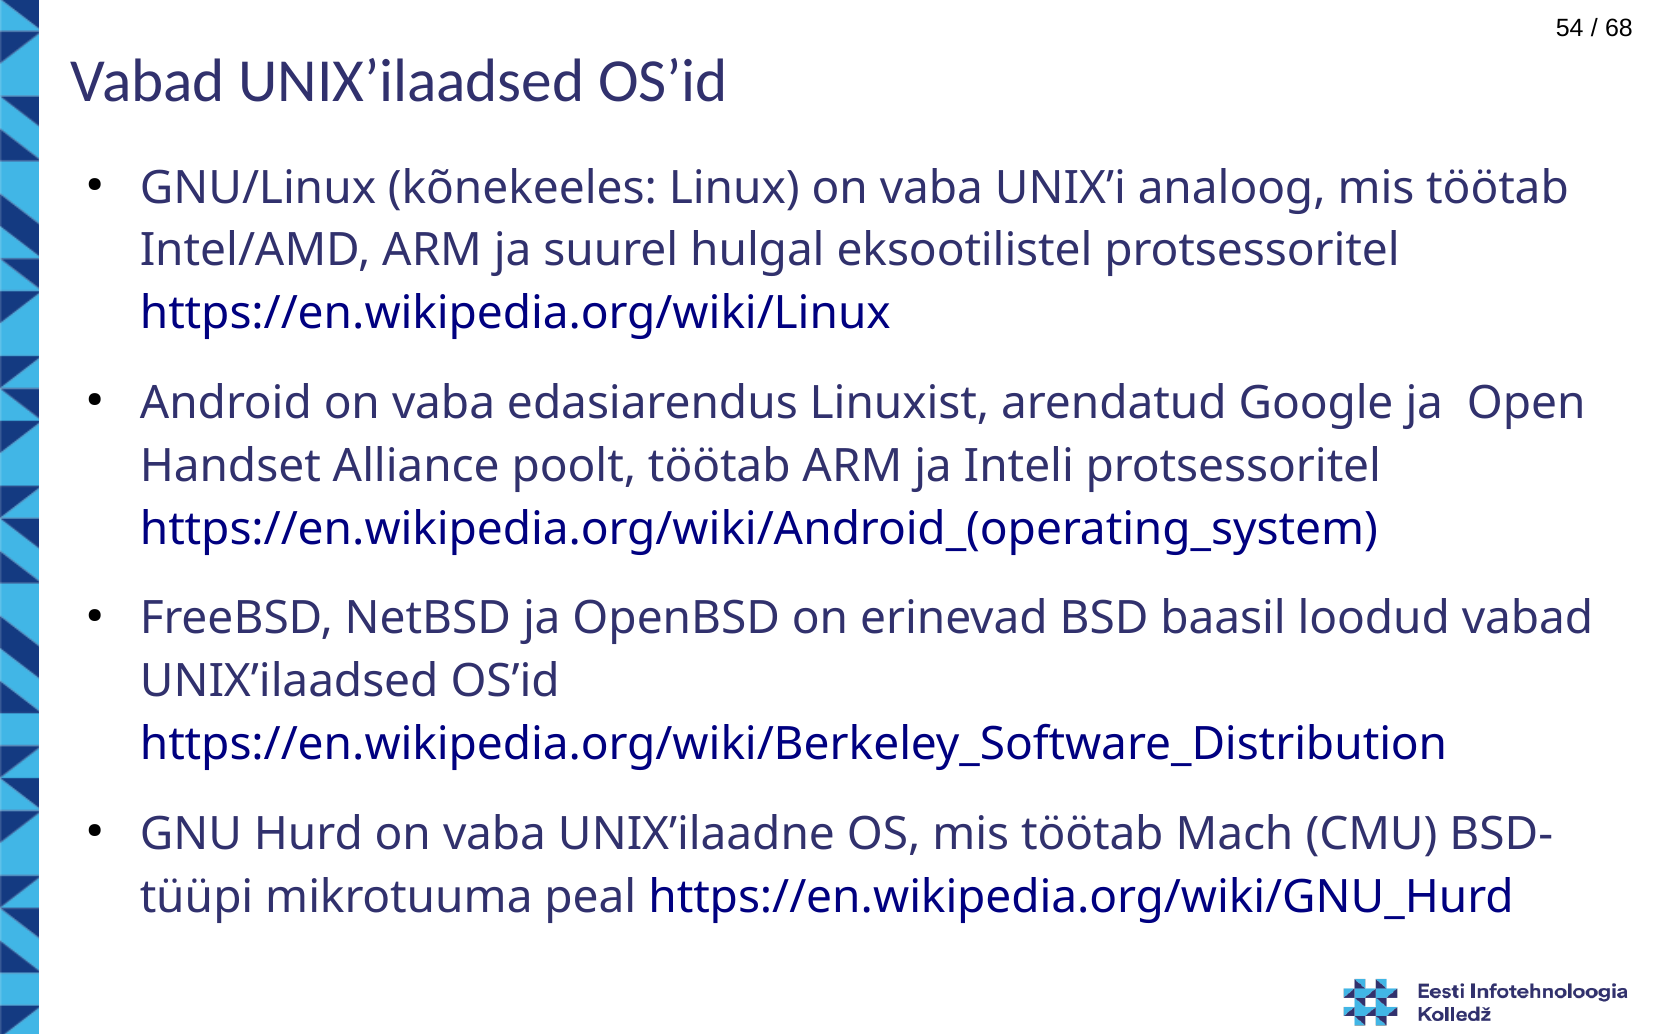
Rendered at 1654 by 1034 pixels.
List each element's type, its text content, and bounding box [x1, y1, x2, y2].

list GNU/Linux (kõnekeeles: Linux) on vaba UNIX’i analoog, mis töötab Intel/AMD, ARM ja suurel hulgal eksootilistel protsessoritel https://en.wikipedia.org/wiki/Linux Android on vaba edasiarendus Linuxist, arendatud Google ja Open Handset Alliance poolt, töötab ARM ja Inteli protsessoritel https://en.wikipedia.org/wiki/Android_(operating_system) FreeBSD, NetBSD ja OpenBSD on erinevad BSD baasil loodud vabad UNIX’ilaadsed OS’id https://en.wikipedia.org/wiki/Berkeley_Software_Distribution GNU Hurd on vaba UNIX’ilaadne OS, mis töötab Mach (CMU) BSD-tüüpi mikrotuuma peal https://en.wikipedia.org/wiki/GNU_Hurd [68, 153, 1630, 957]
title Vabad UNIX’ilaadsed OS’id [70, 41, 1630, 130]
